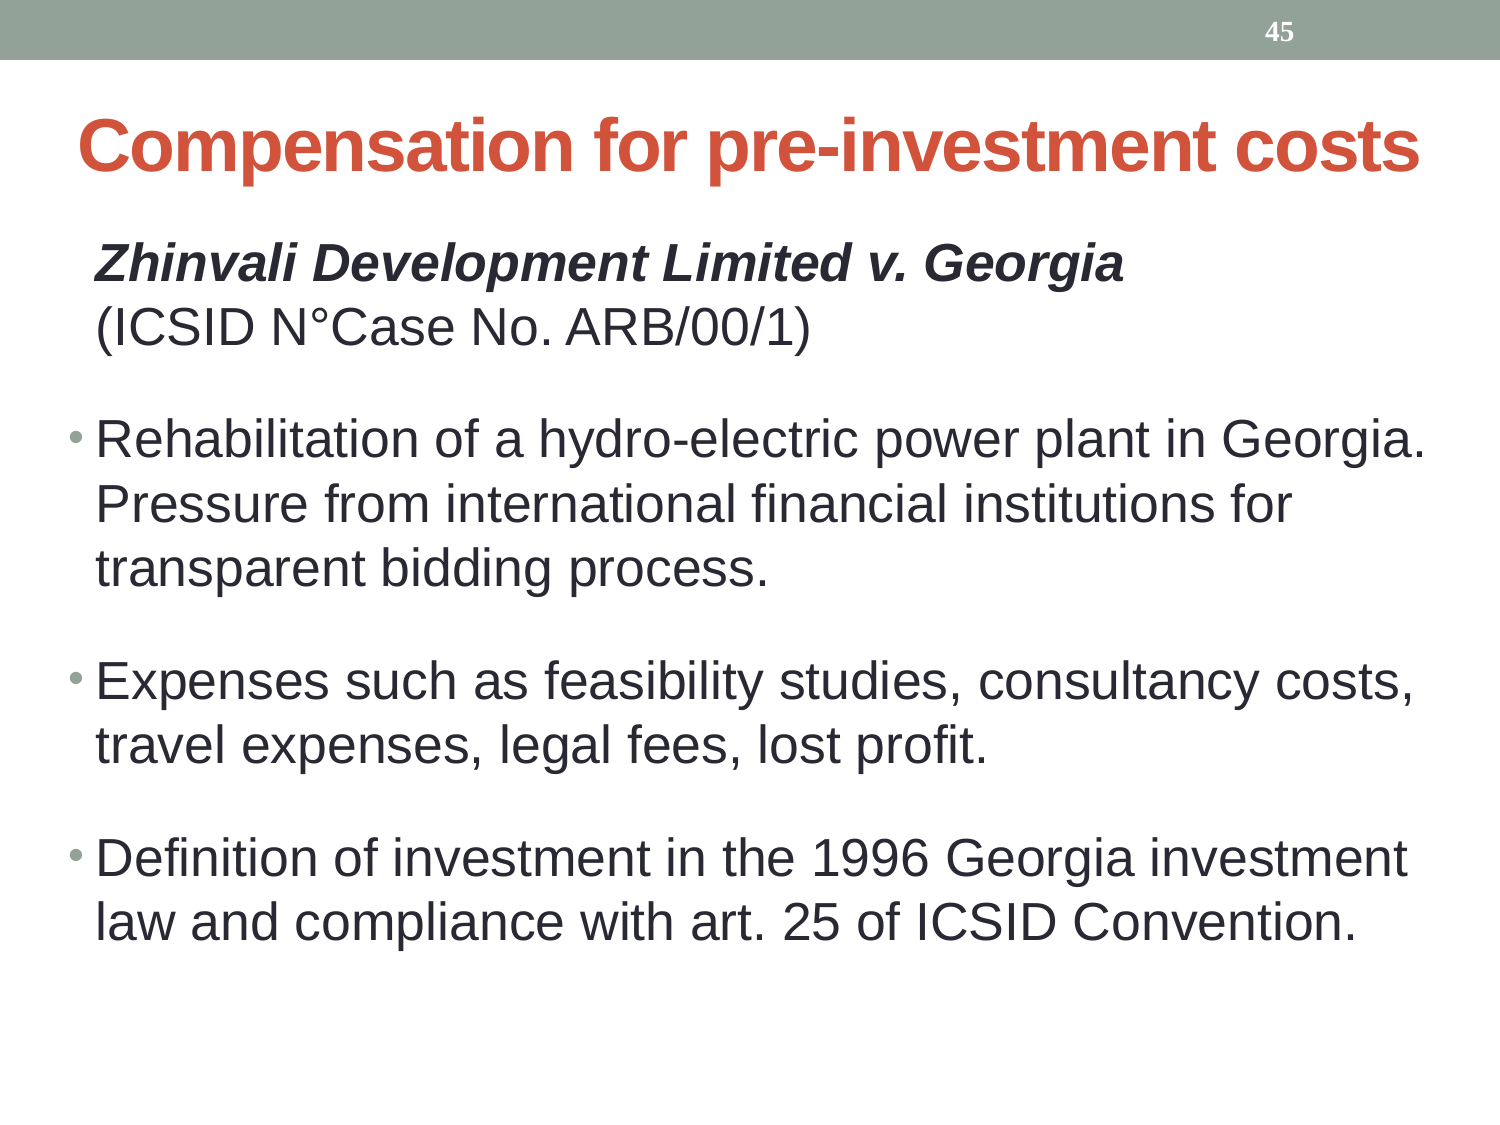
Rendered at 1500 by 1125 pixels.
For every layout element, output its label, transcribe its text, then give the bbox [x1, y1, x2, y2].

slide_number <編號> [1250, 3, 1425, 50]
list Zhinvali Development Limited v. Georgia (ICSID N°Case No. ARB/00/1) Rehabilitation of a hydro-electric power plant in Georgia. Pressure from international financial institutions for transparent bidding process. Expenses such as feasibility studies, consultancy costs, travel expenses, legal fees, lost profit. Definition of investment in the 1996 Georgia investment law and compliance with art. 25 of ICSID Convention. [53, 233, 1479, 964]
title Compensation for pre-investment costs [0, 50, 1500, 233]
